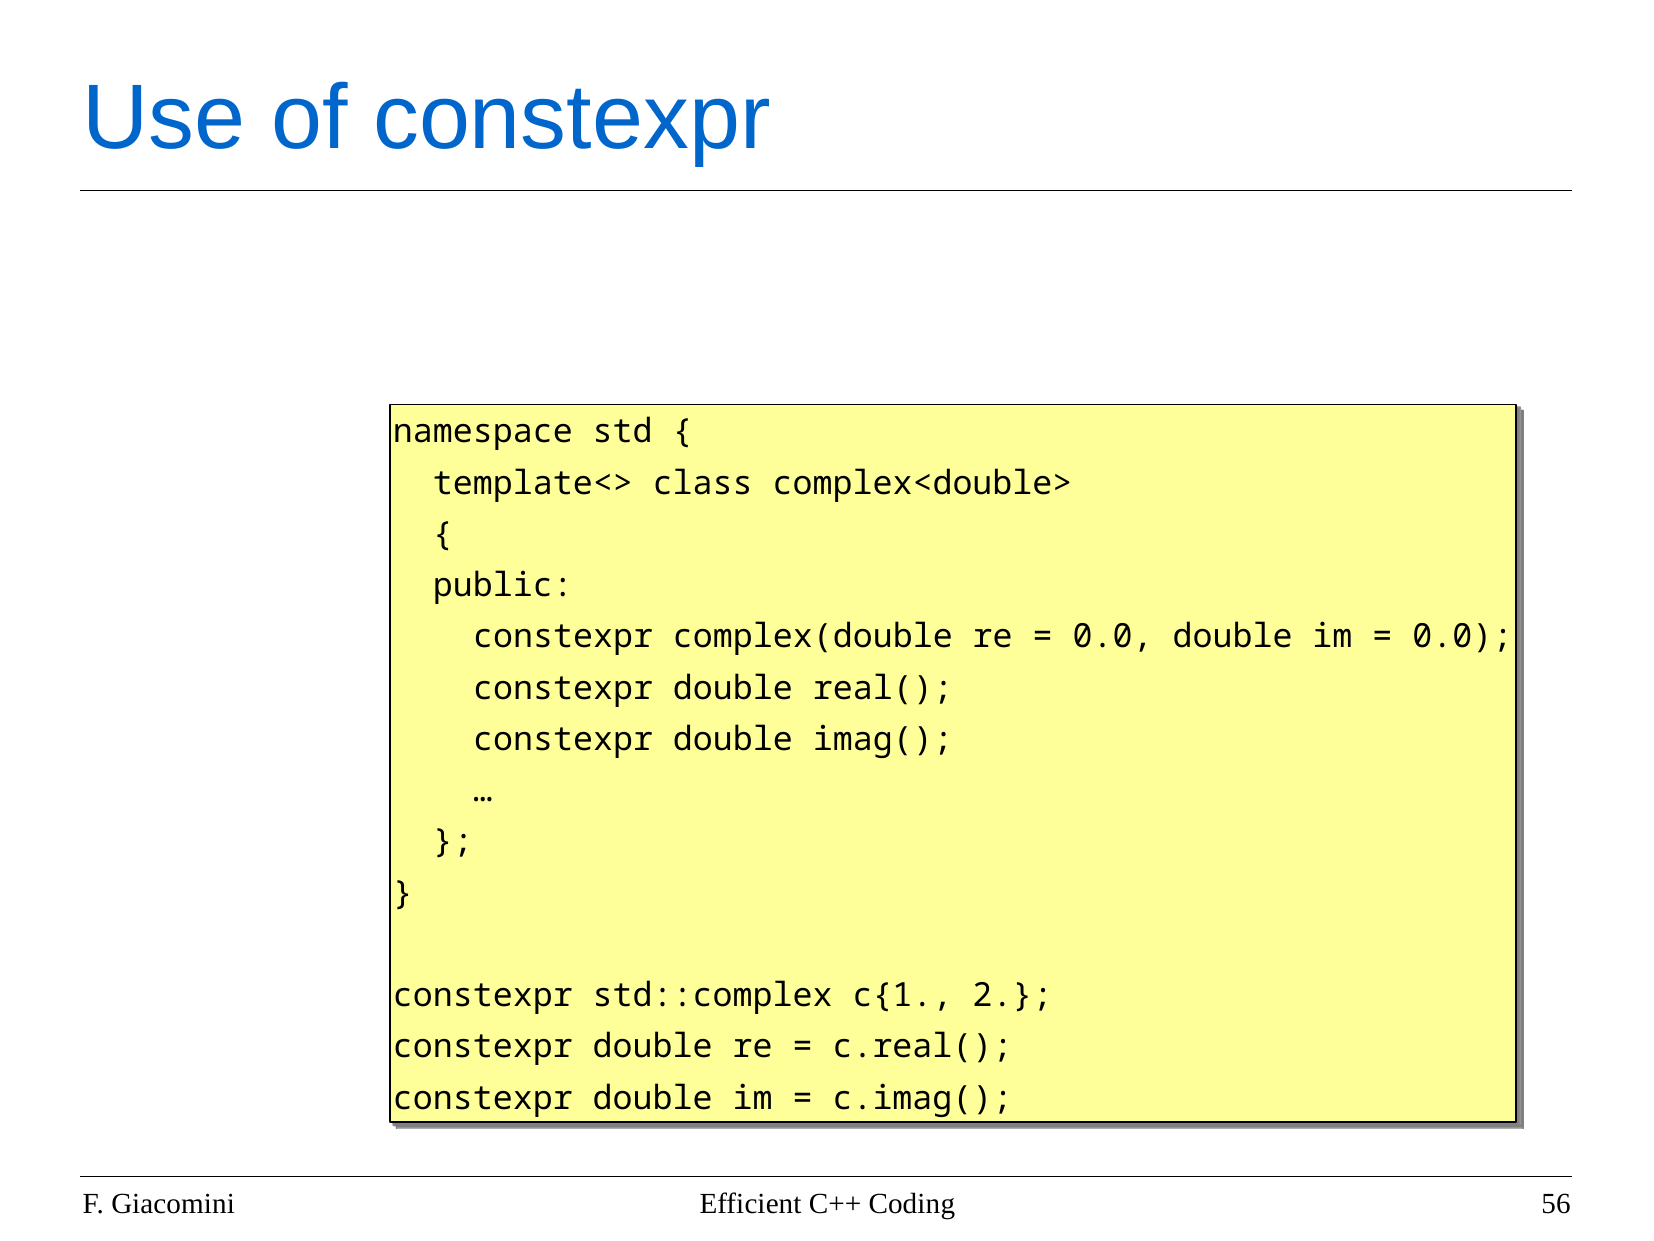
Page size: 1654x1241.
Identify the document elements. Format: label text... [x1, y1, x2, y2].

title Use of constexpr [82, 49, 1571, 184]
text_box namespace std { template<> class complex<double> { public: constexpr complex(double re = 0.0, double im = 0.0); constexpr double real(); constexpr double imag(); … }; } constexpr std::complex c{1., 2.}; constexpr double re = c.real(); constexpr double im = c.imag(); [390, 404, 1517, 1123]
